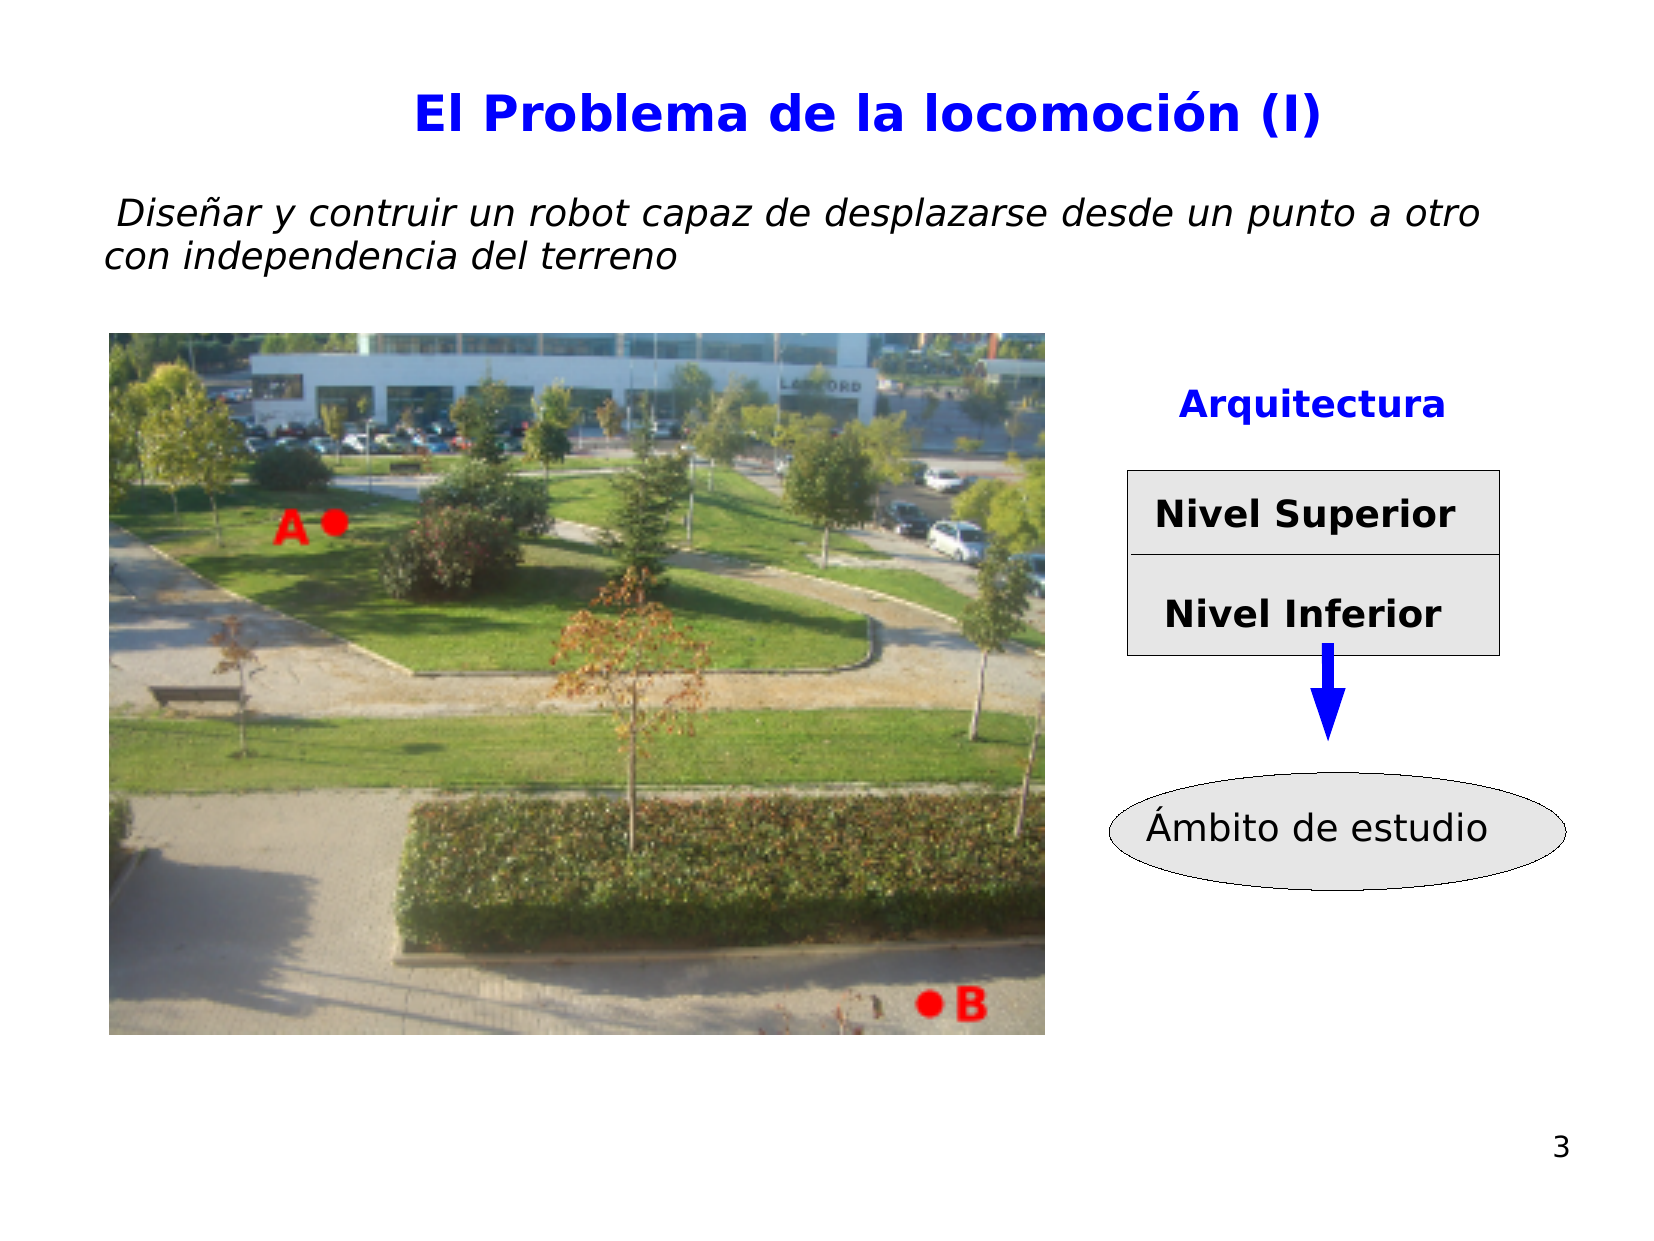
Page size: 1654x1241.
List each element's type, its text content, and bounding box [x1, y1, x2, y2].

text_box Ámbito de estudio [1131, 799, 1504, 859]
picture [109, 333, 1045, 1035]
text_box [1135, 772, 1567, 891]
text_box Arquitectura [1164, 375, 1462, 434]
text_box [1127, 470, 1500, 656]
text_box Nivel Superior [1139, 485, 1483, 544]
text_box Diseñar y contruir un robot capaz de desplazarse desde un punto a otro con independencia del terreno [88, 184, 1506, 286]
text_box El Problema de la locomoción (I) [398, 77, 1339, 151]
text_box Nivel Inferior [1137, 585, 1469, 688]
text_box [1109, 806, 1131, 857]
